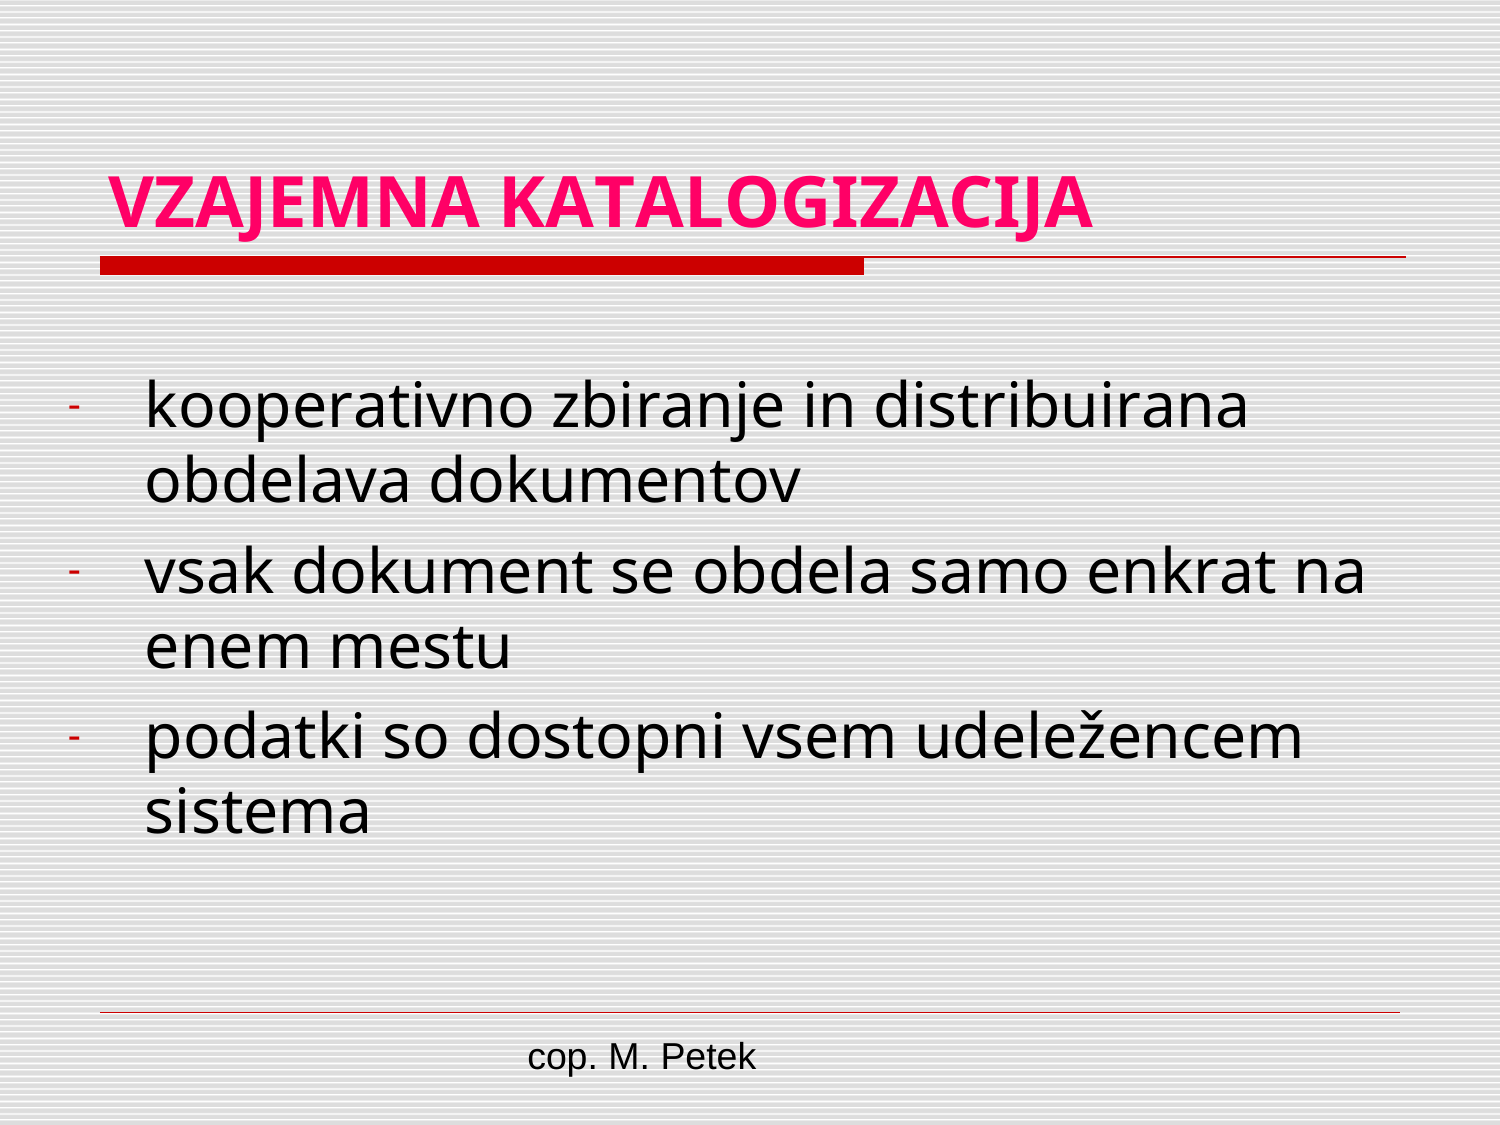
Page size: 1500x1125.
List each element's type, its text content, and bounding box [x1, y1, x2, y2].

list kooperativno zbiranje in distribuirana obdelava dokumentov vsak dokument se obdela samo enkrat na enem mestu podatki so dostopni vsem udeležencem sistema [53, 267, 1426, 1059]
picture [0, 0, 1500, 1125]
title VZAJEMNA KATALOGIZACIJA [94, 49, 1407, 250]
